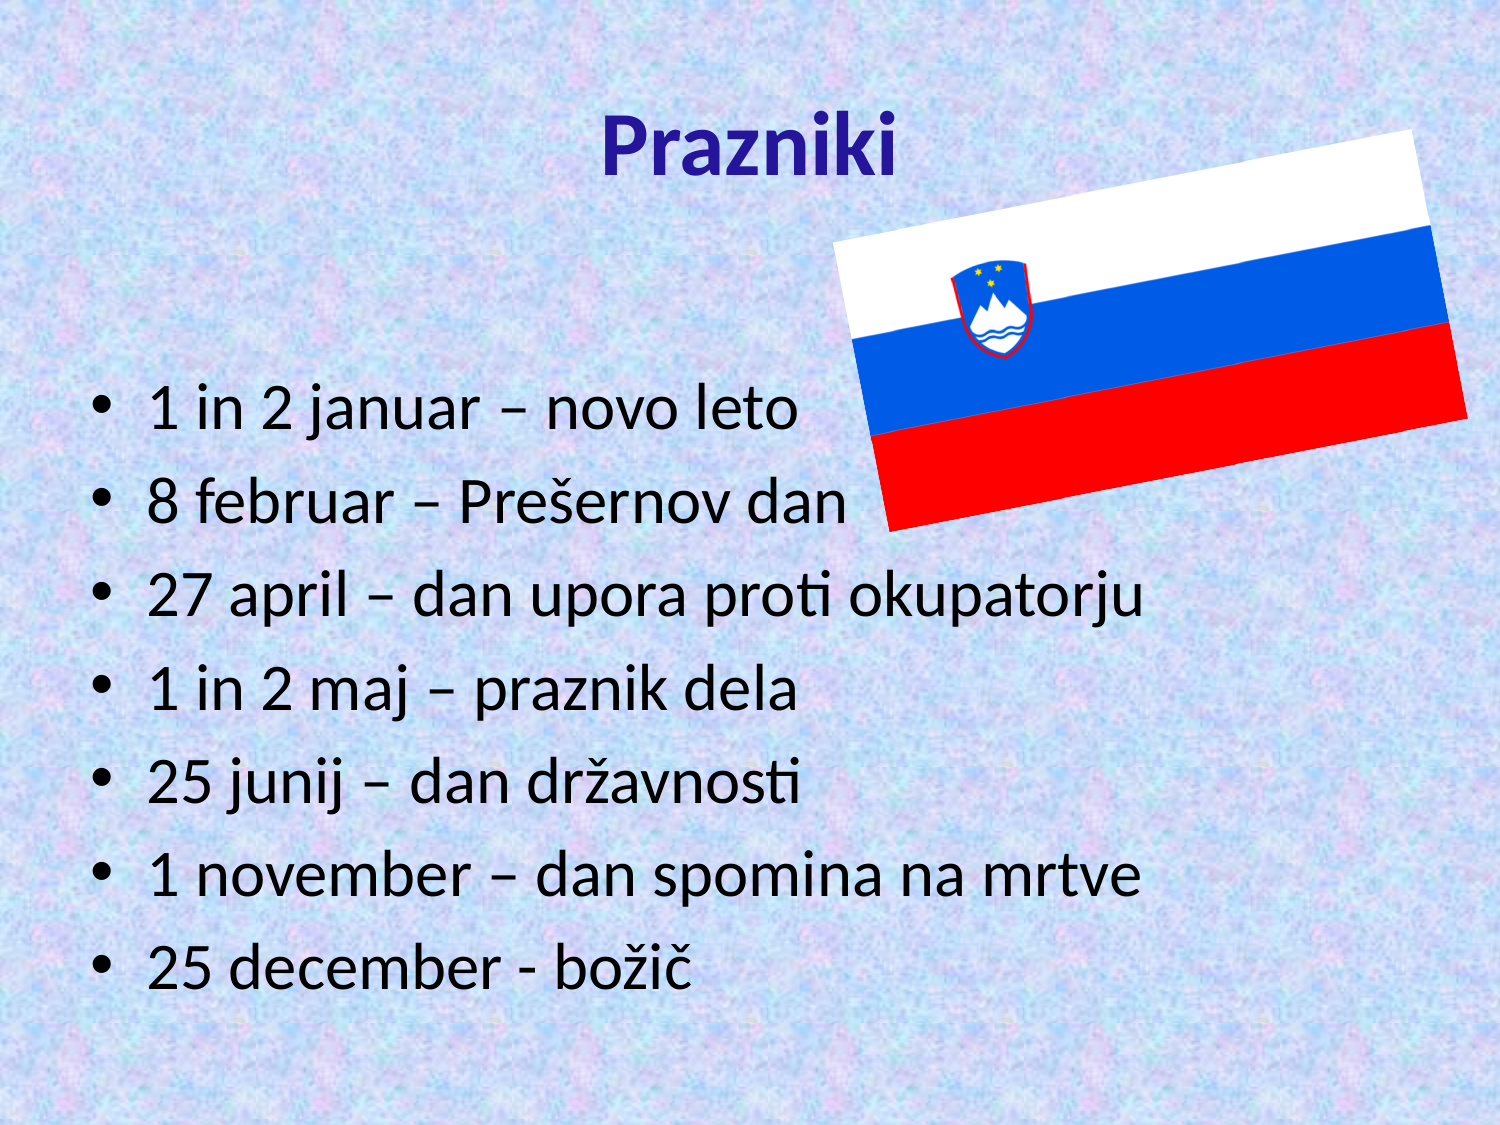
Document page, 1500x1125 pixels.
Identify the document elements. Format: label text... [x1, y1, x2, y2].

title Prazniki [75, 45, 1425, 233]
picture [0, 0, 1500, 1125]
list 1 in 2 januar – novo leto 8 februar – Prešernov dan 27 april – dan upora proti okupatorju 1 in 2 maj – praznik dela 25 junij – dan državnosti 1 november – dan spomina na mrtve 25 december - božič [75, 262, 1425, 1043]
